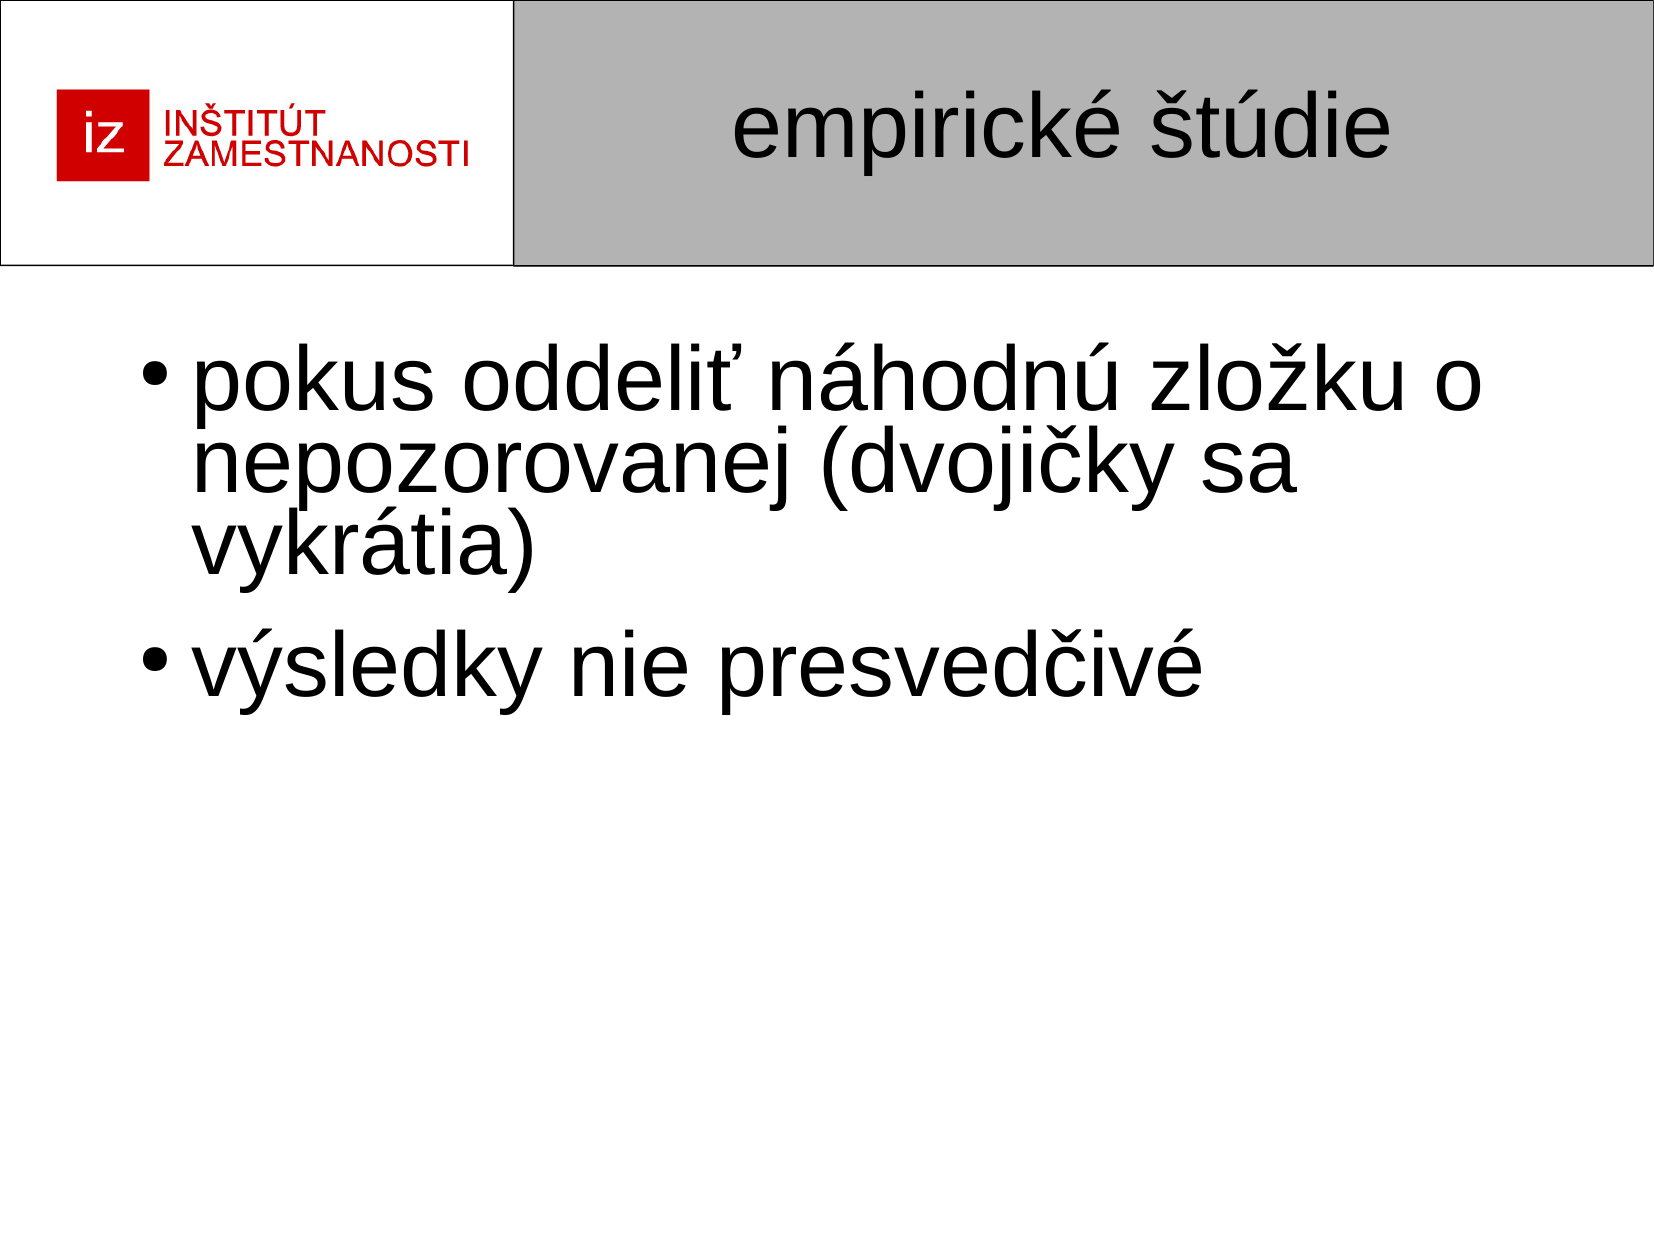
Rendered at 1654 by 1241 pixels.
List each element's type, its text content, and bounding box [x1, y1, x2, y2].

list pokus oddeliť náhodnú zložku o nepozorovanej (dvojičky sa vykrátia) výsledky nie presvedčivé [121, 344, 1533, 1112]
picture [5, 8, 512, 257]
title empirické štúdie [561, 37, 1565, 229]
